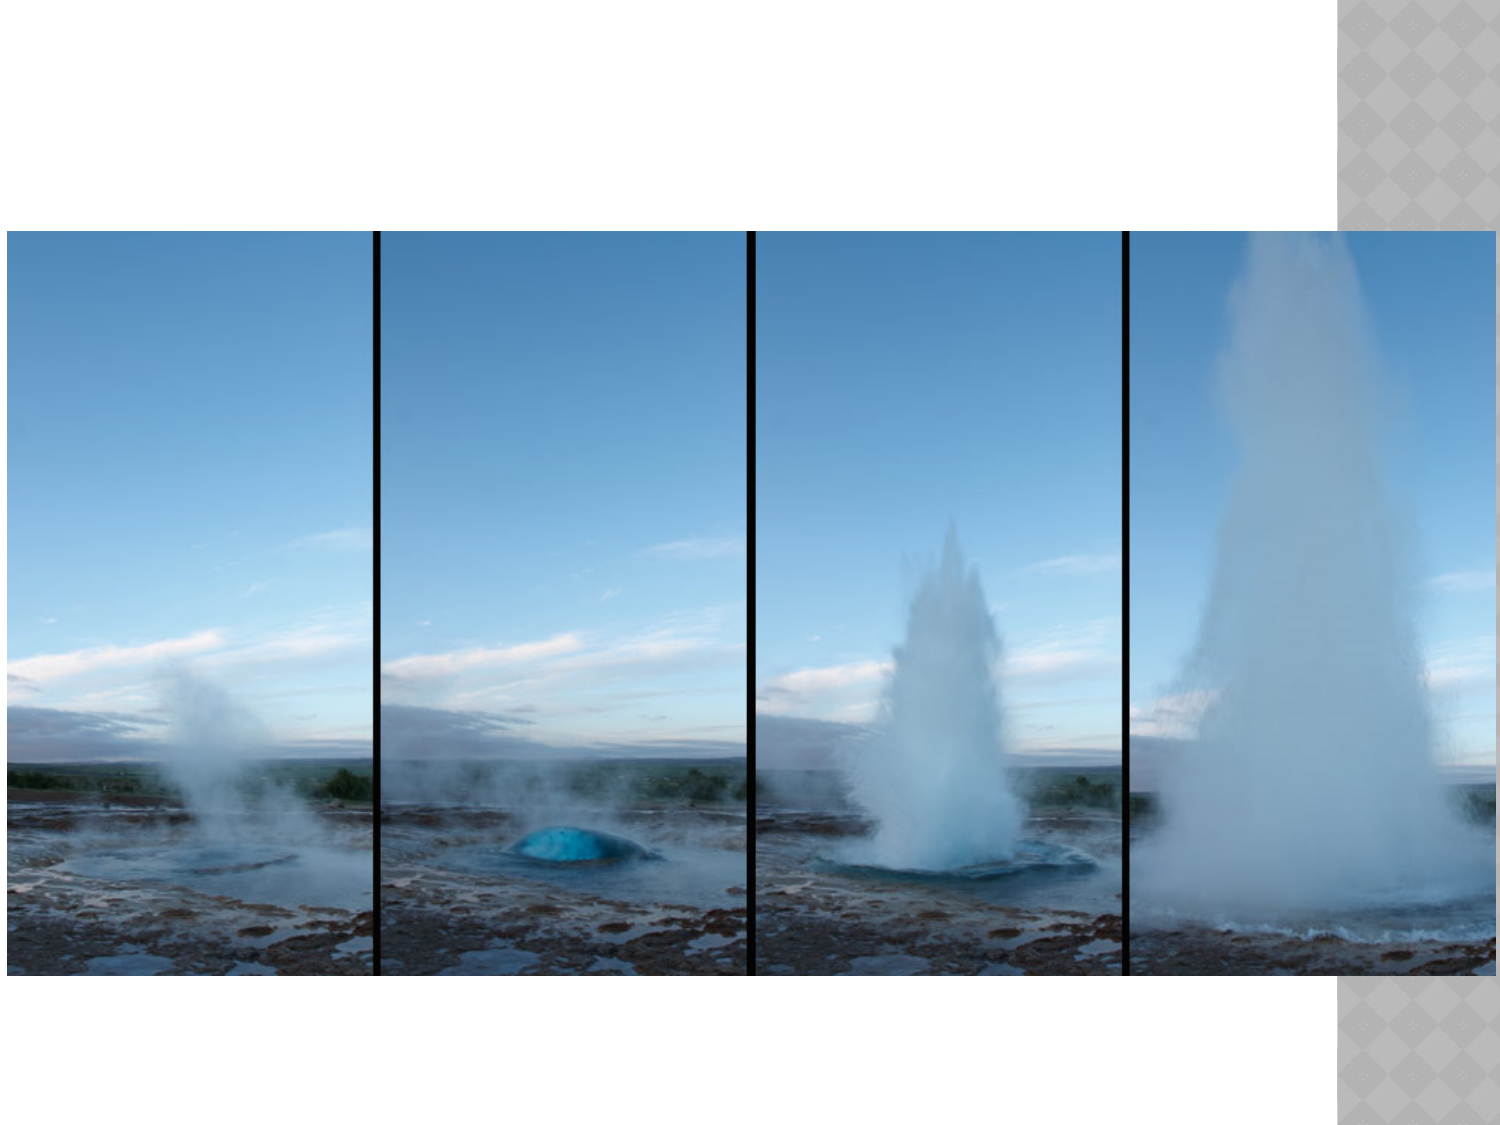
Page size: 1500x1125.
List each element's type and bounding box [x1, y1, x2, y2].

picture [7, 231, 1496, 977]
